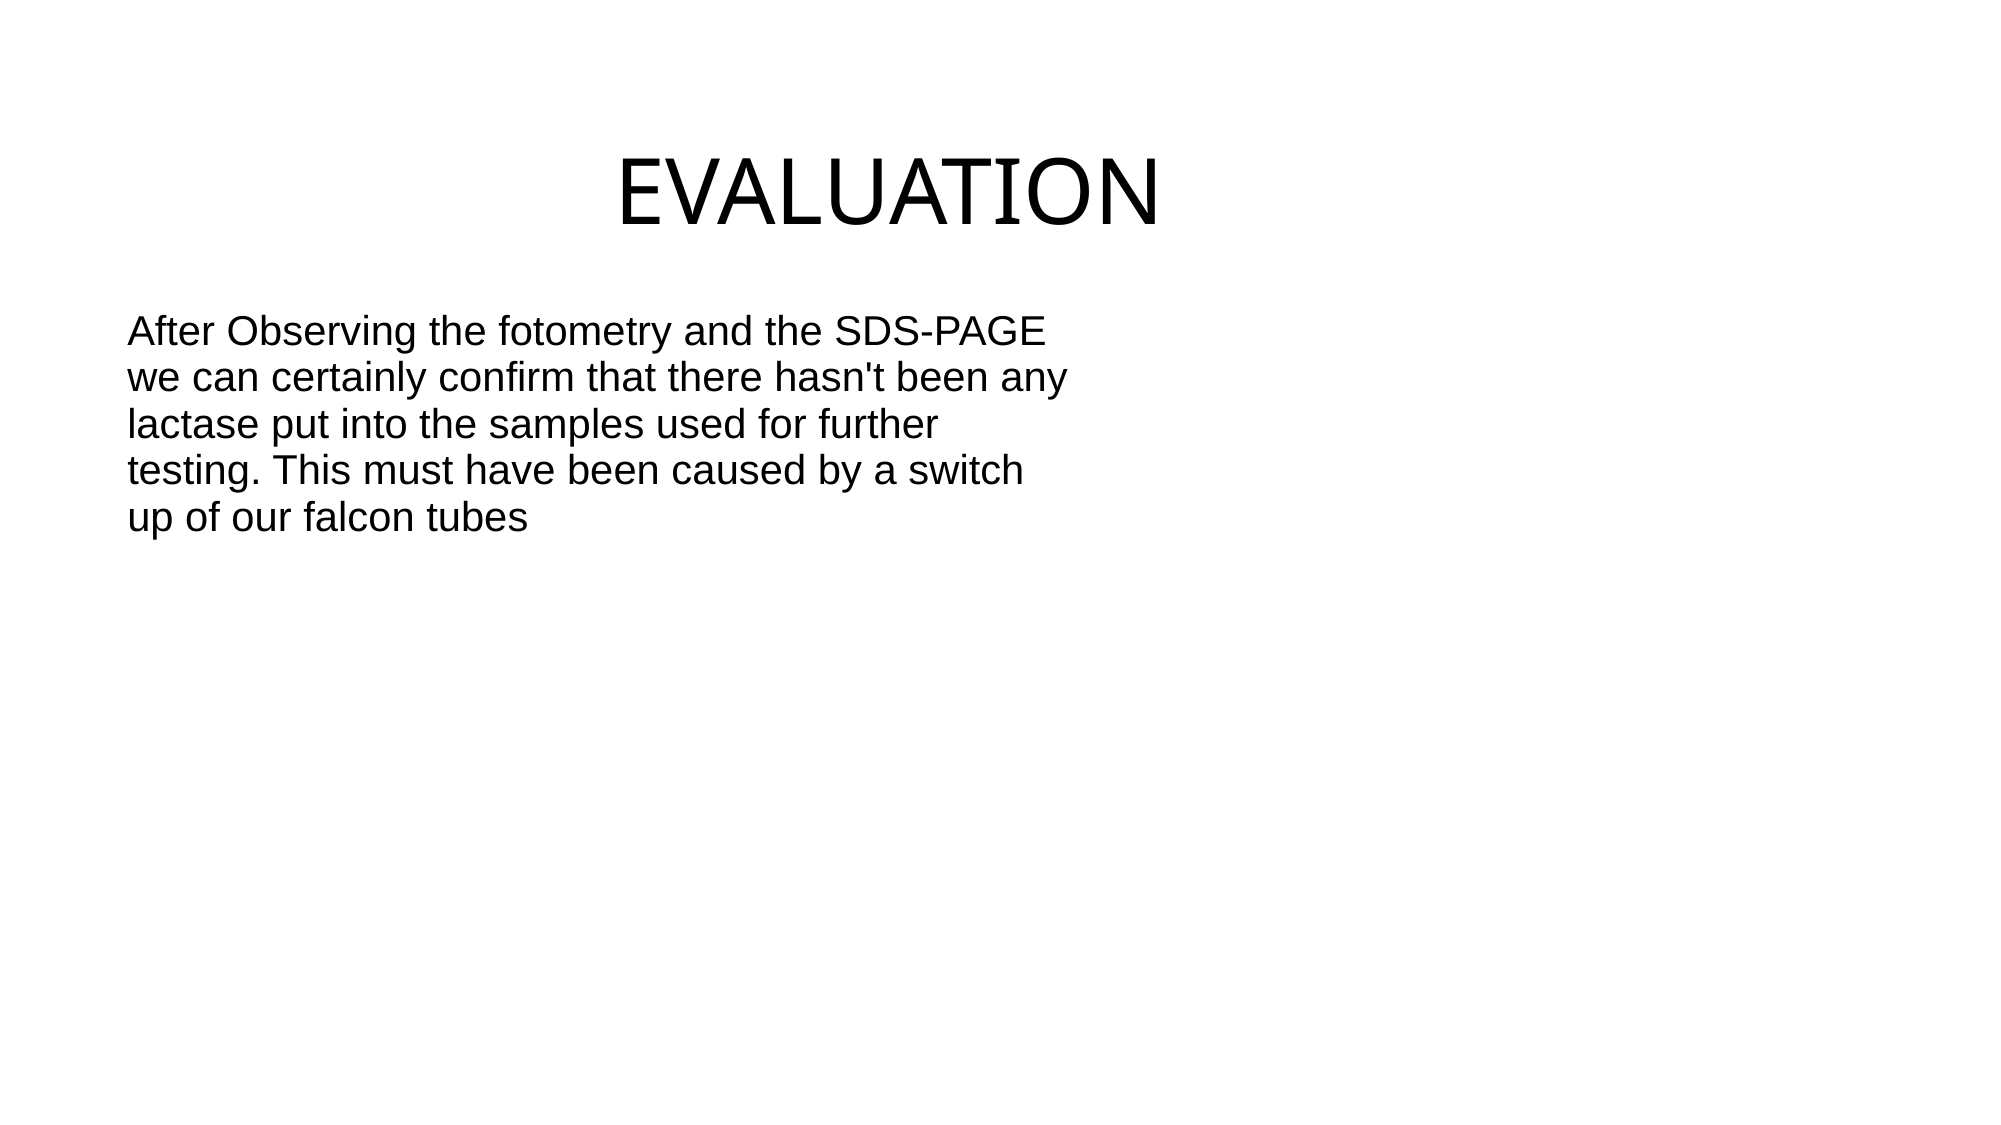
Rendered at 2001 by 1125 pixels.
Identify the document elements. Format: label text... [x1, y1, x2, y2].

text_box EVALUATION [600, 82, 2000, 300]
text_box After Observing the fotometry and the SDS-PAGE we can certainly confirm that there hasn't been any lactase put into the samples used for further testing. This must have been caused by a switch up of our falcon tubes [112, 299, 1088, 751]
